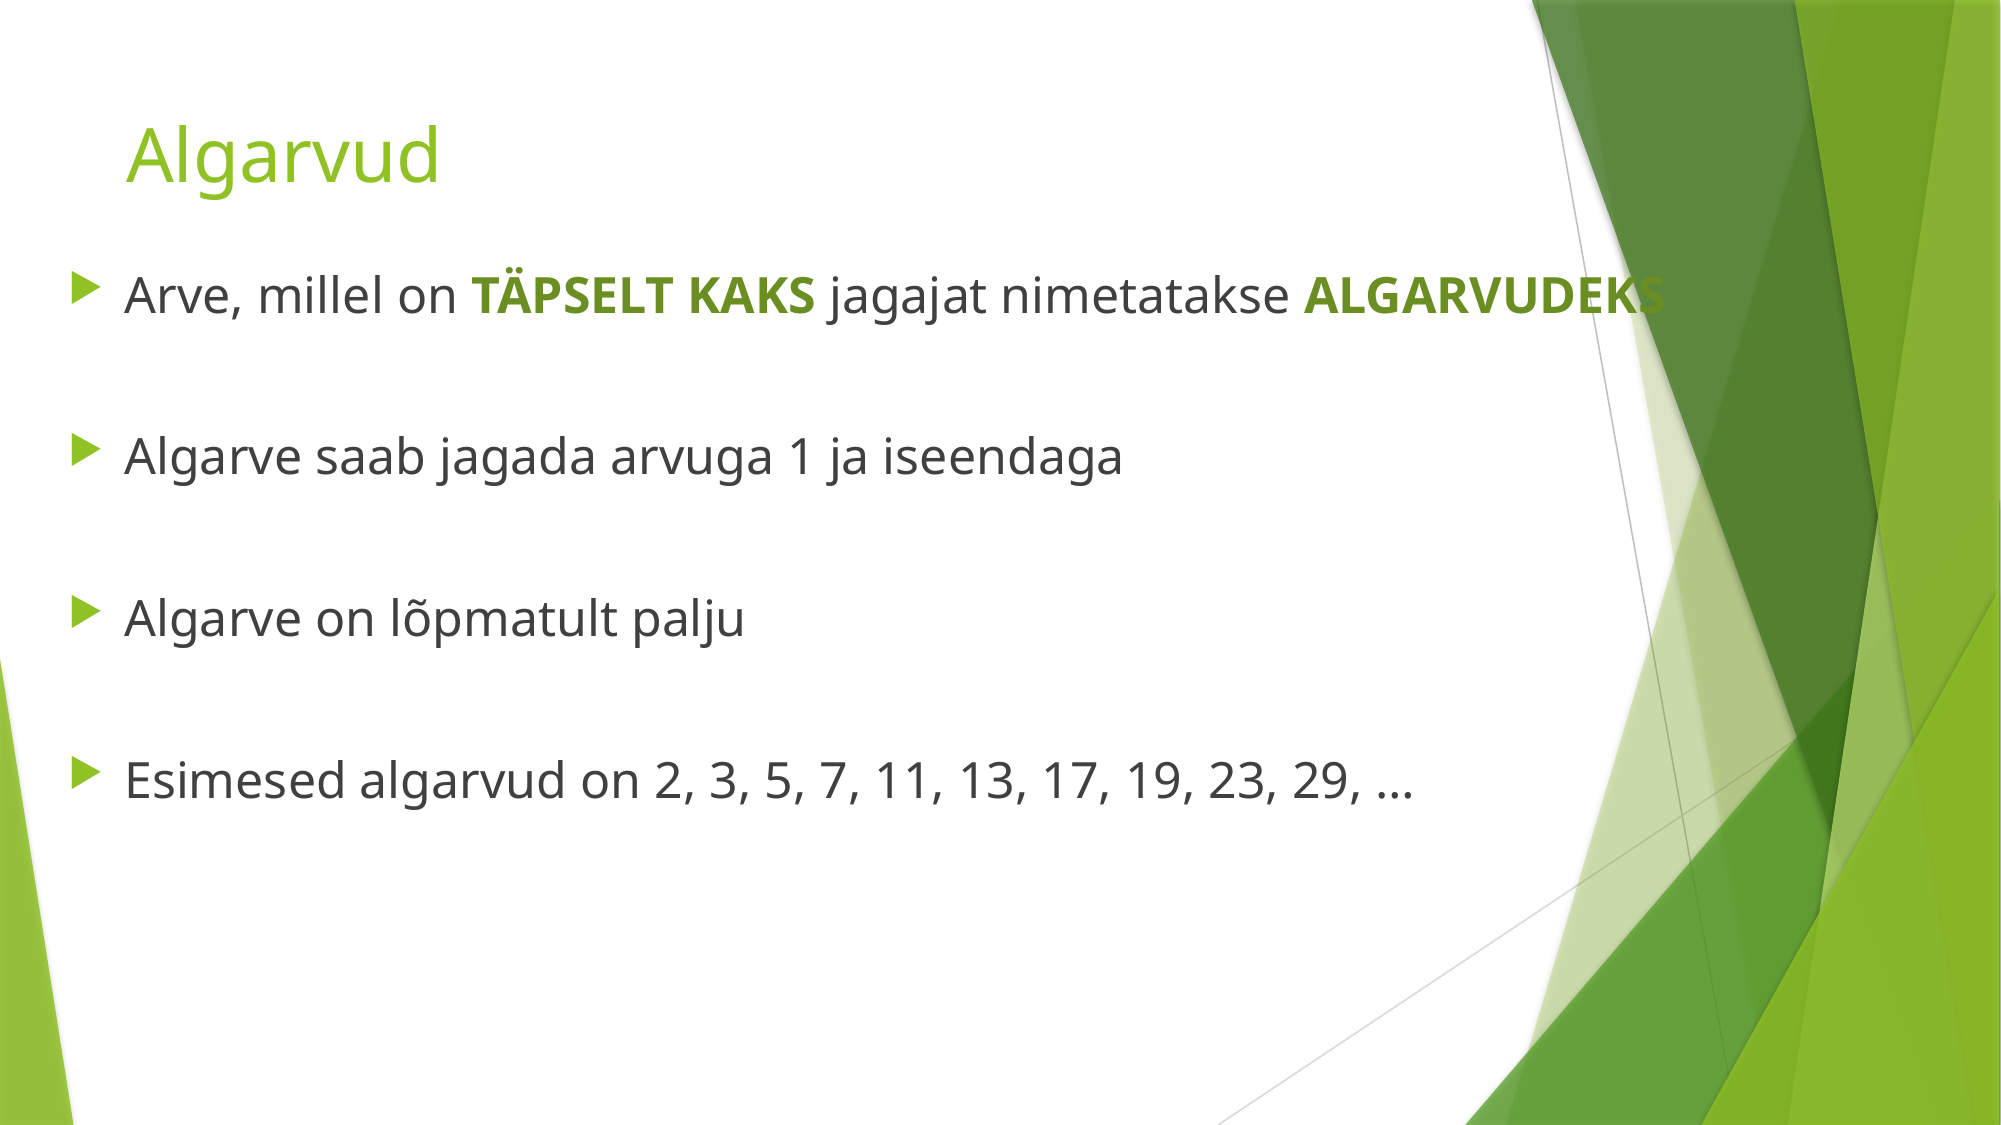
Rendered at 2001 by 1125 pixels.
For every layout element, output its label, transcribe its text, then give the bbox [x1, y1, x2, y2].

title Algarvud [111, 99, 1522, 255]
list Arve, millel on TÄPSELT KAKS jagajat nimetatakse ALGARVUDEKS Algarve saab jagada arvuga 1 ja iseendaga Algarve on lõpmatult palju Esimesed algarvud on 2, 3, 5, 7, 11, 13, 17, 19, 23, 29, … [53, 255, 1702, 989]
